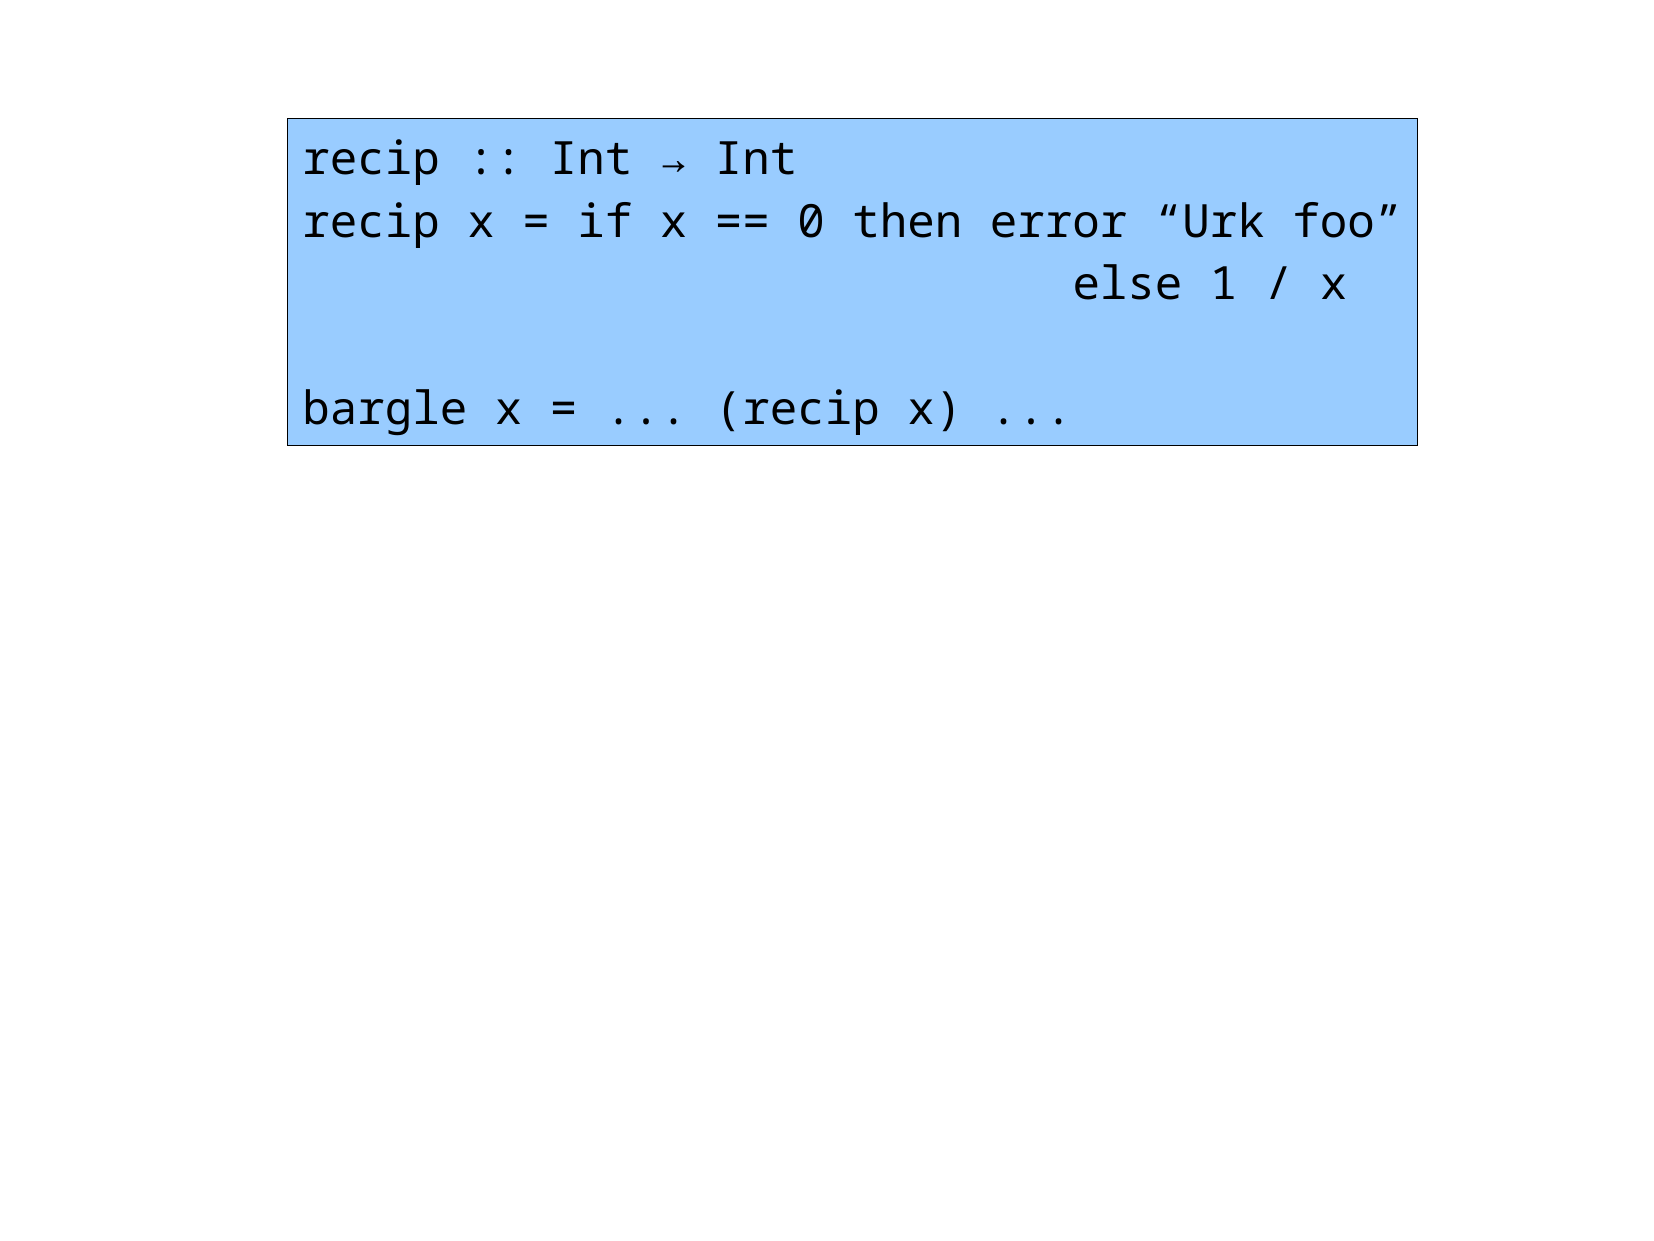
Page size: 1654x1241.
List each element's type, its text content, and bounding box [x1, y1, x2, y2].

text_box recip :: Int → Int recip x = if x == 0 then error “Urk foo” else 1 / x bargle x = ... (recip x) ... [287, 118, 1418, 400]
